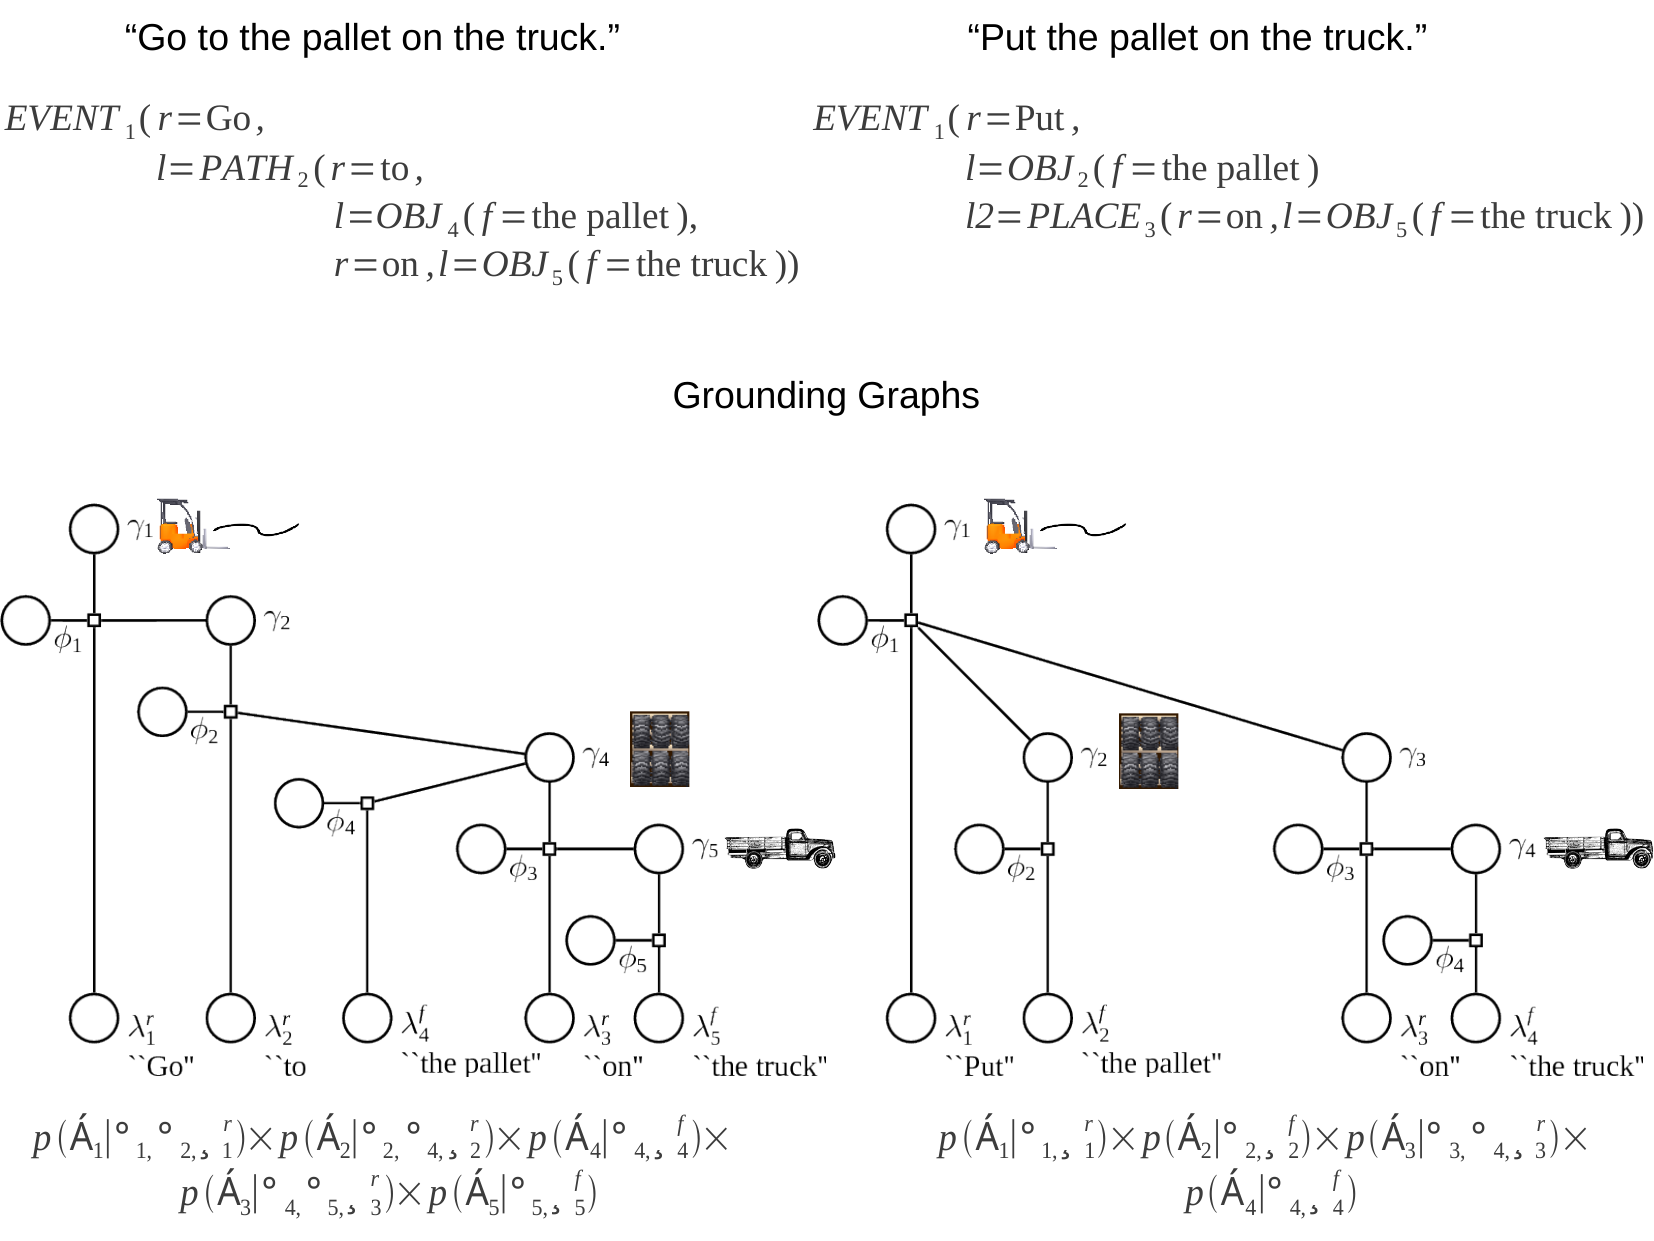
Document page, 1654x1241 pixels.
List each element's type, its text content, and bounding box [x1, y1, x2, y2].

chart [23, 1110, 750, 1221]
title “Put the pallet on the truck.” [825, 0, 1571, 76]
chart [0, 97, 1651, 291]
chart [929, 1110, 1608, 1221]
title “Go to the pallet on the truck.” [0, 0, 746, 76]
picture [0, 496, 1653, 1077]
text_box Grounding Graphs [657, 367, 996, 425]
